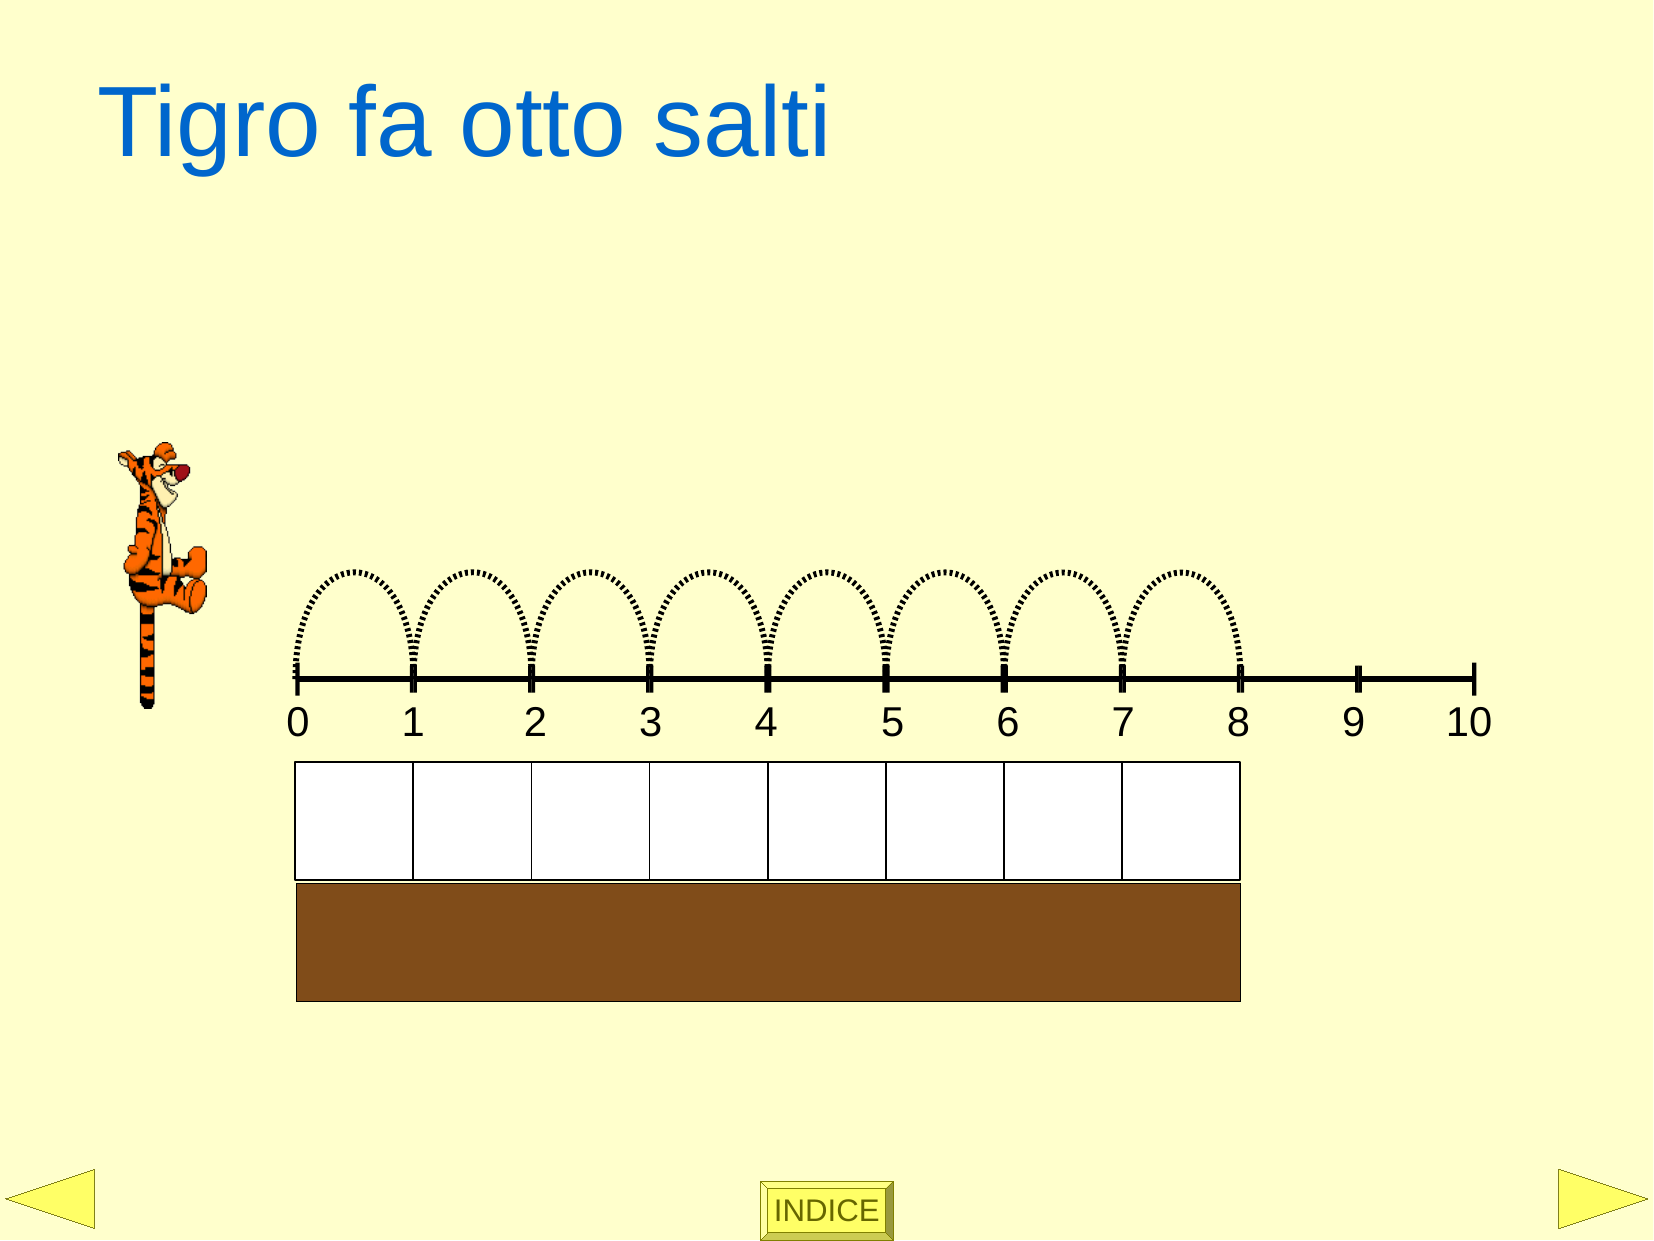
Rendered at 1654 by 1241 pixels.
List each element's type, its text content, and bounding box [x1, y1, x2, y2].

text_box [1558, 1169, 1648, 1229]
text_box 0 1 2 3 4 5 6 7 8 9 10 [271, 690, 1542, 753]
text_box [296, 883, 1241, 1002]
text_box INDICE [768, 1189, 885, 1232]
text_box Tigro fa otto salti [82, 59, 847, 186]
text_box [295, 761, 1241, 880]
picture [118, 442, 207, 709]
text_box [5, 1169, 95, 1229]
